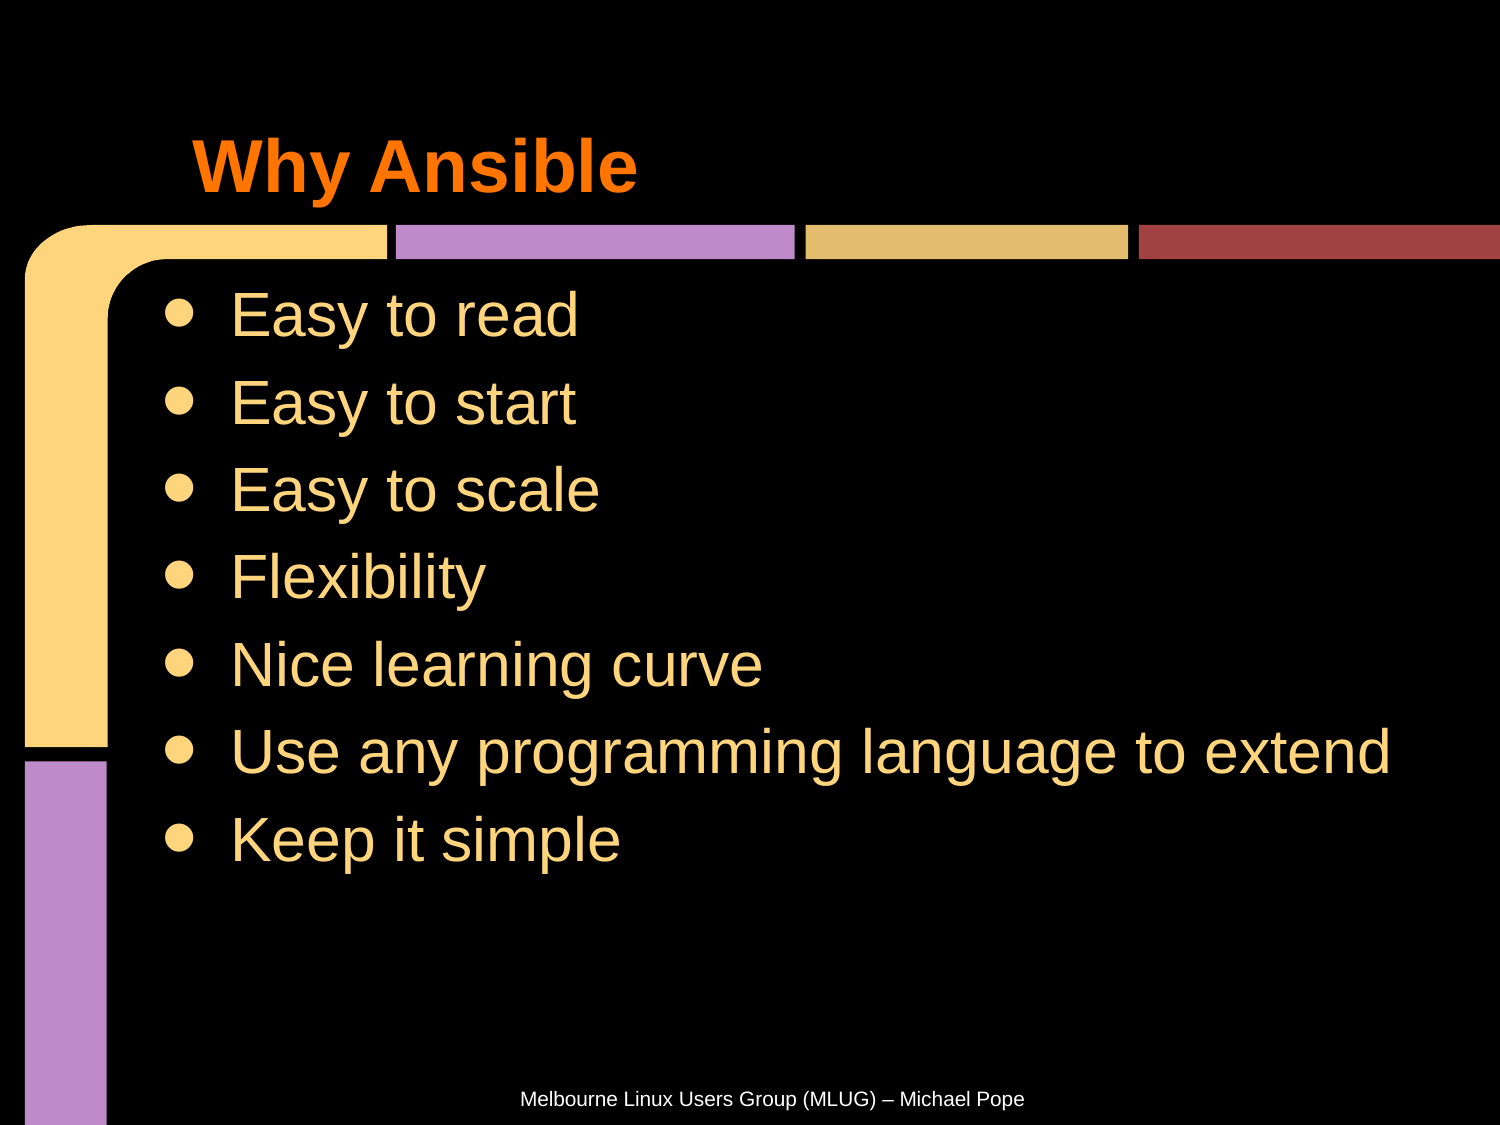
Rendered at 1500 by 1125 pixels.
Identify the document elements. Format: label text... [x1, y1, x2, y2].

title Why Ansible [140, 35, 1425, 223]
list Easy to read Easy to start Easy to scale Flexibility Nice learning curve Use any programming language to extend Keep it simple [140, 259, 1425, 1078]
